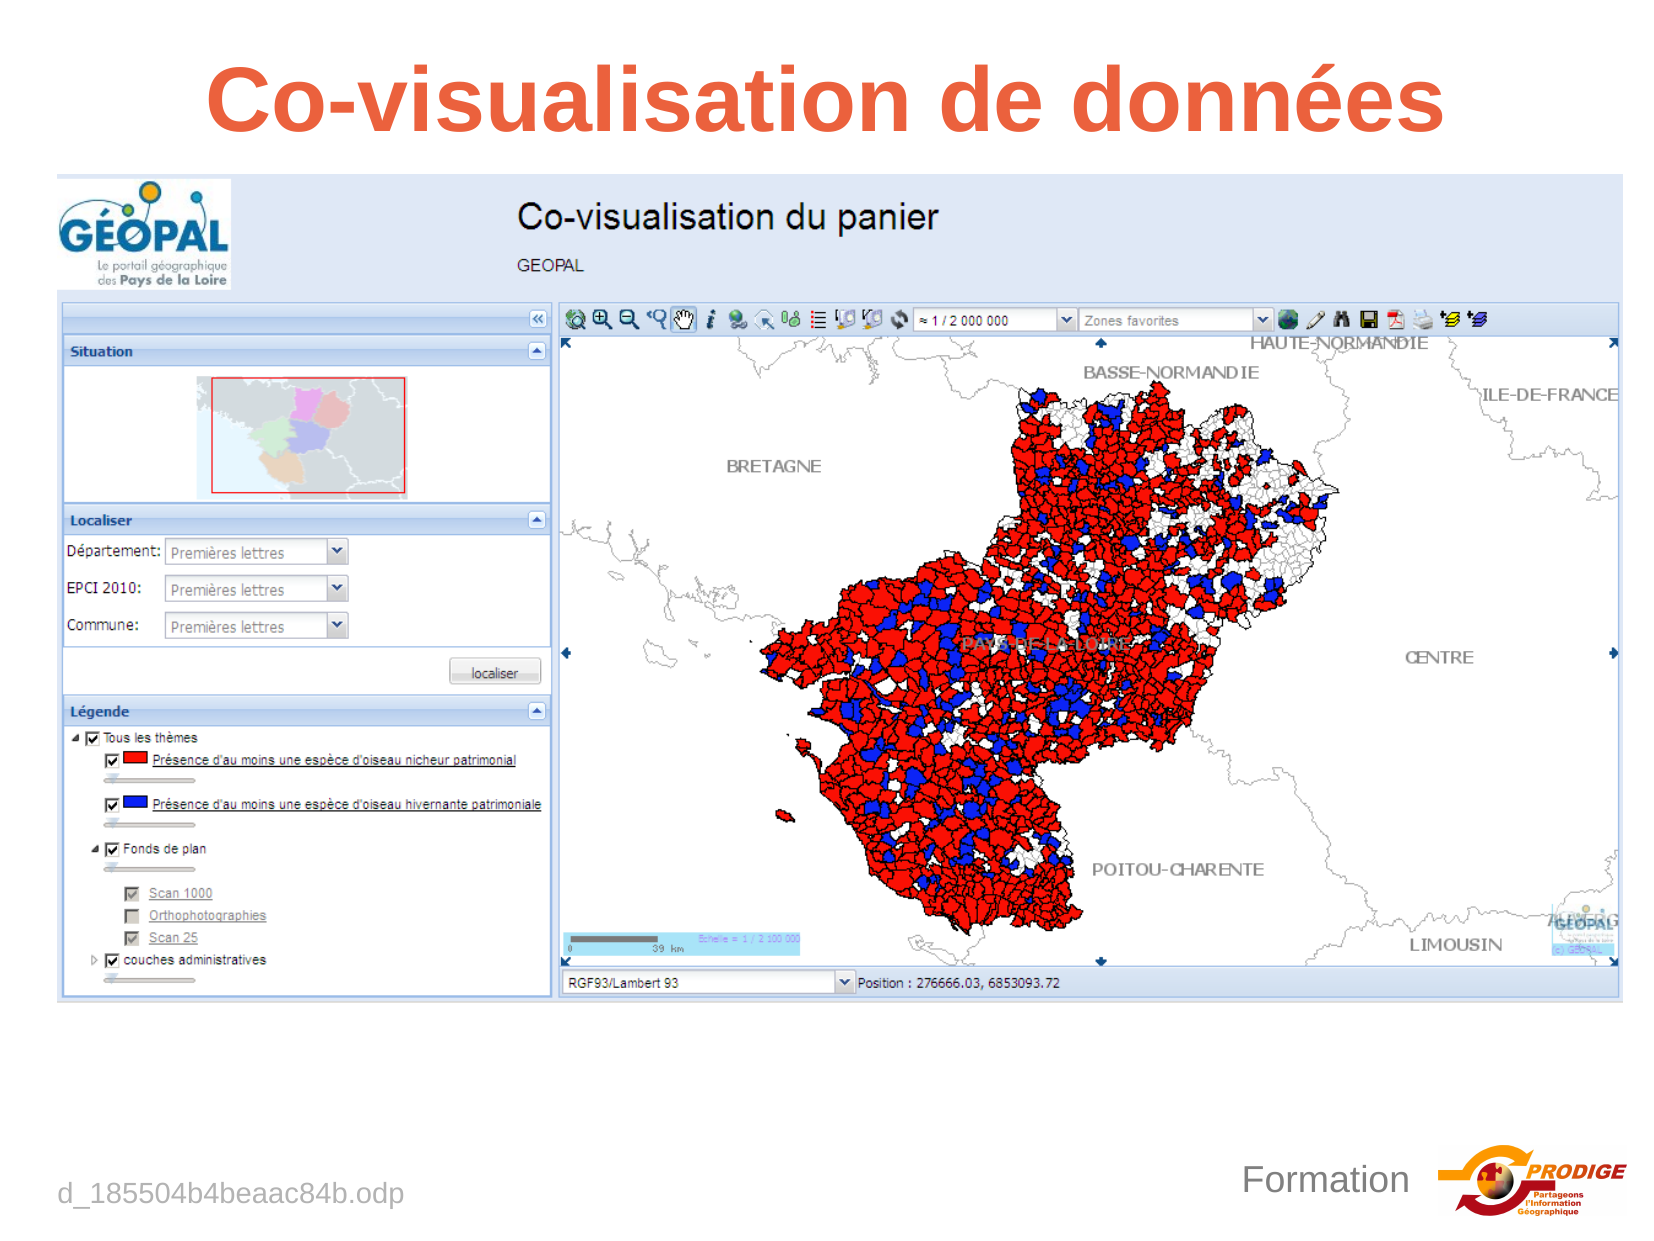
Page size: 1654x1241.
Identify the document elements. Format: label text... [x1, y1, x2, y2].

title Co-visualisation de données [82, 3, 1571, 174]
picture [1438, 1145, 1627, 1216]
picture [57, 174, 1623, 1004]
